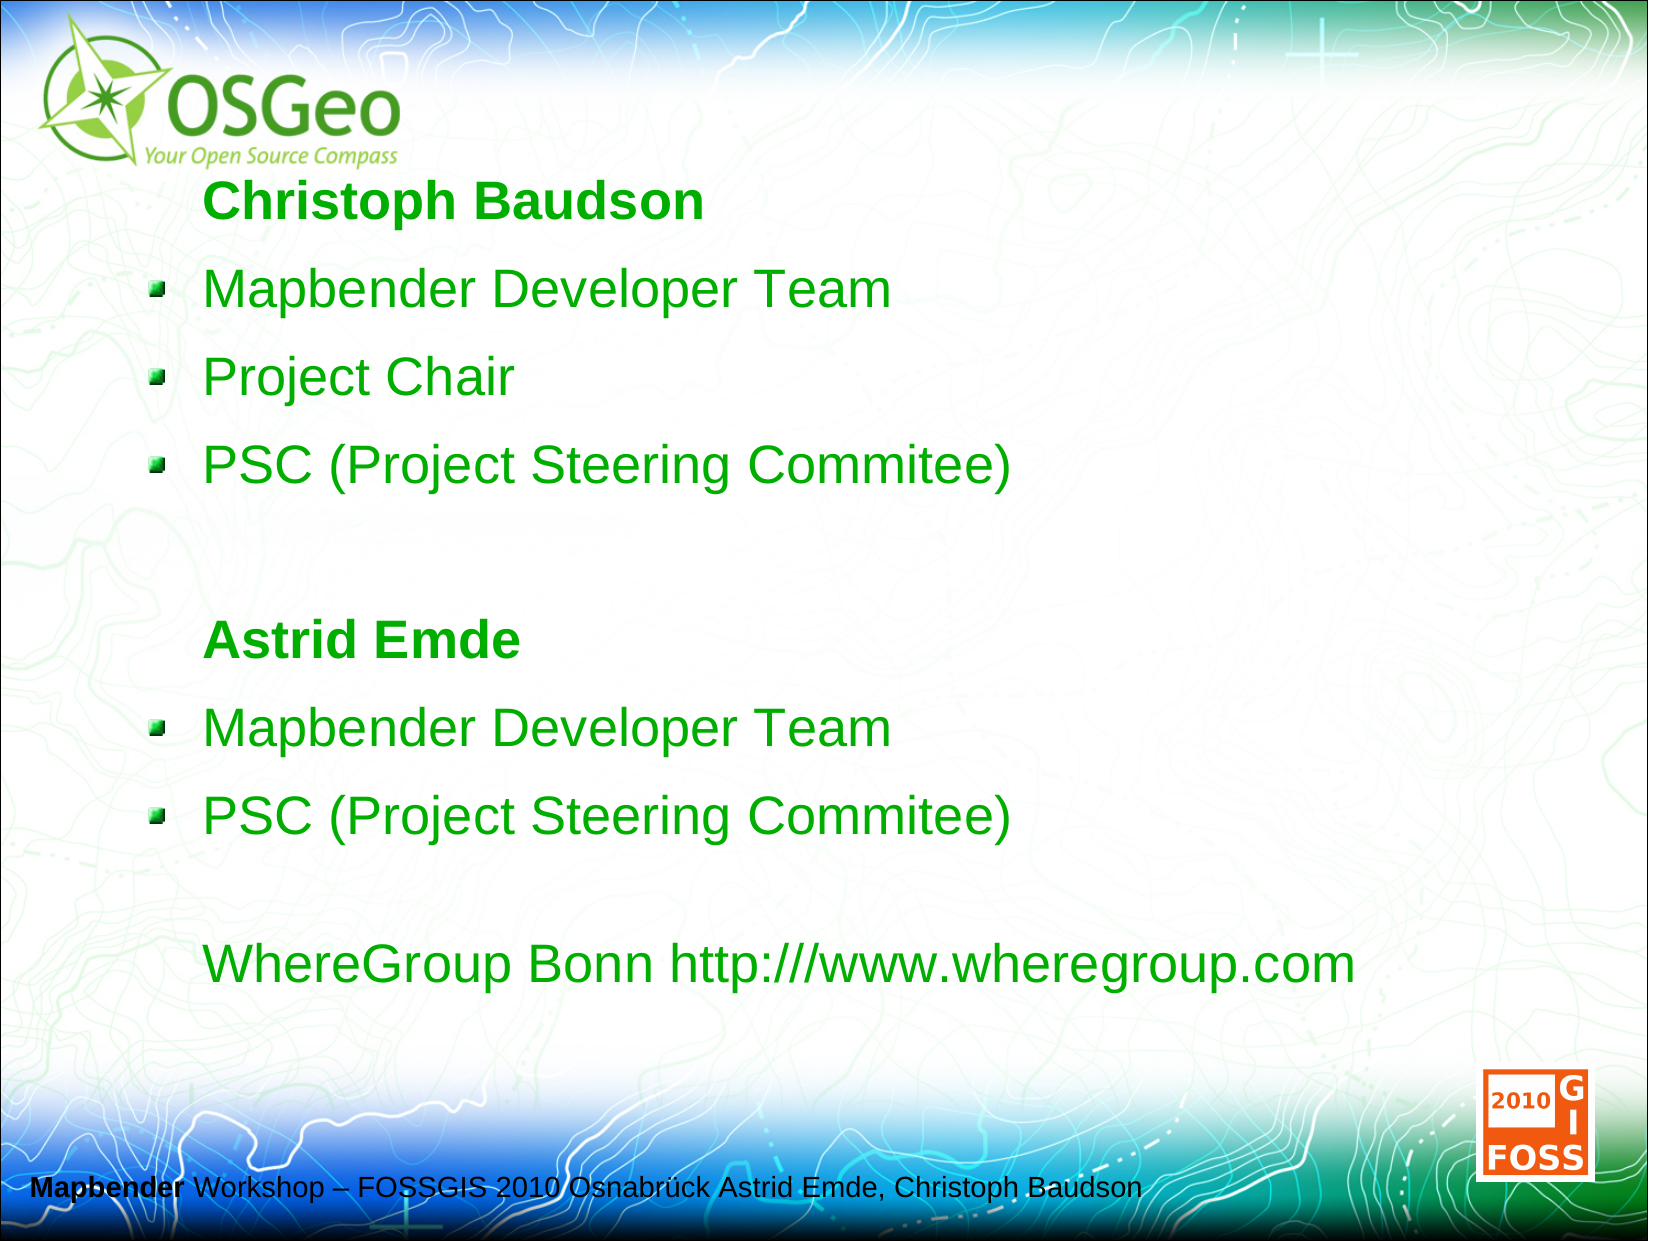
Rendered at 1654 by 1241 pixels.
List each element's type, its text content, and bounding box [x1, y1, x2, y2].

picture [1, 1, 1647, 1240]
list Christoph Baudson Mapbender Developer Team Project Chair PSC (Project Steering Commitee) Astrid Emde Mapbender Developer Team PSC (Project Steering Commitee) WhereGroup Bonn http:///www.wheregroup.com [113, 170, 1602, 1068]
